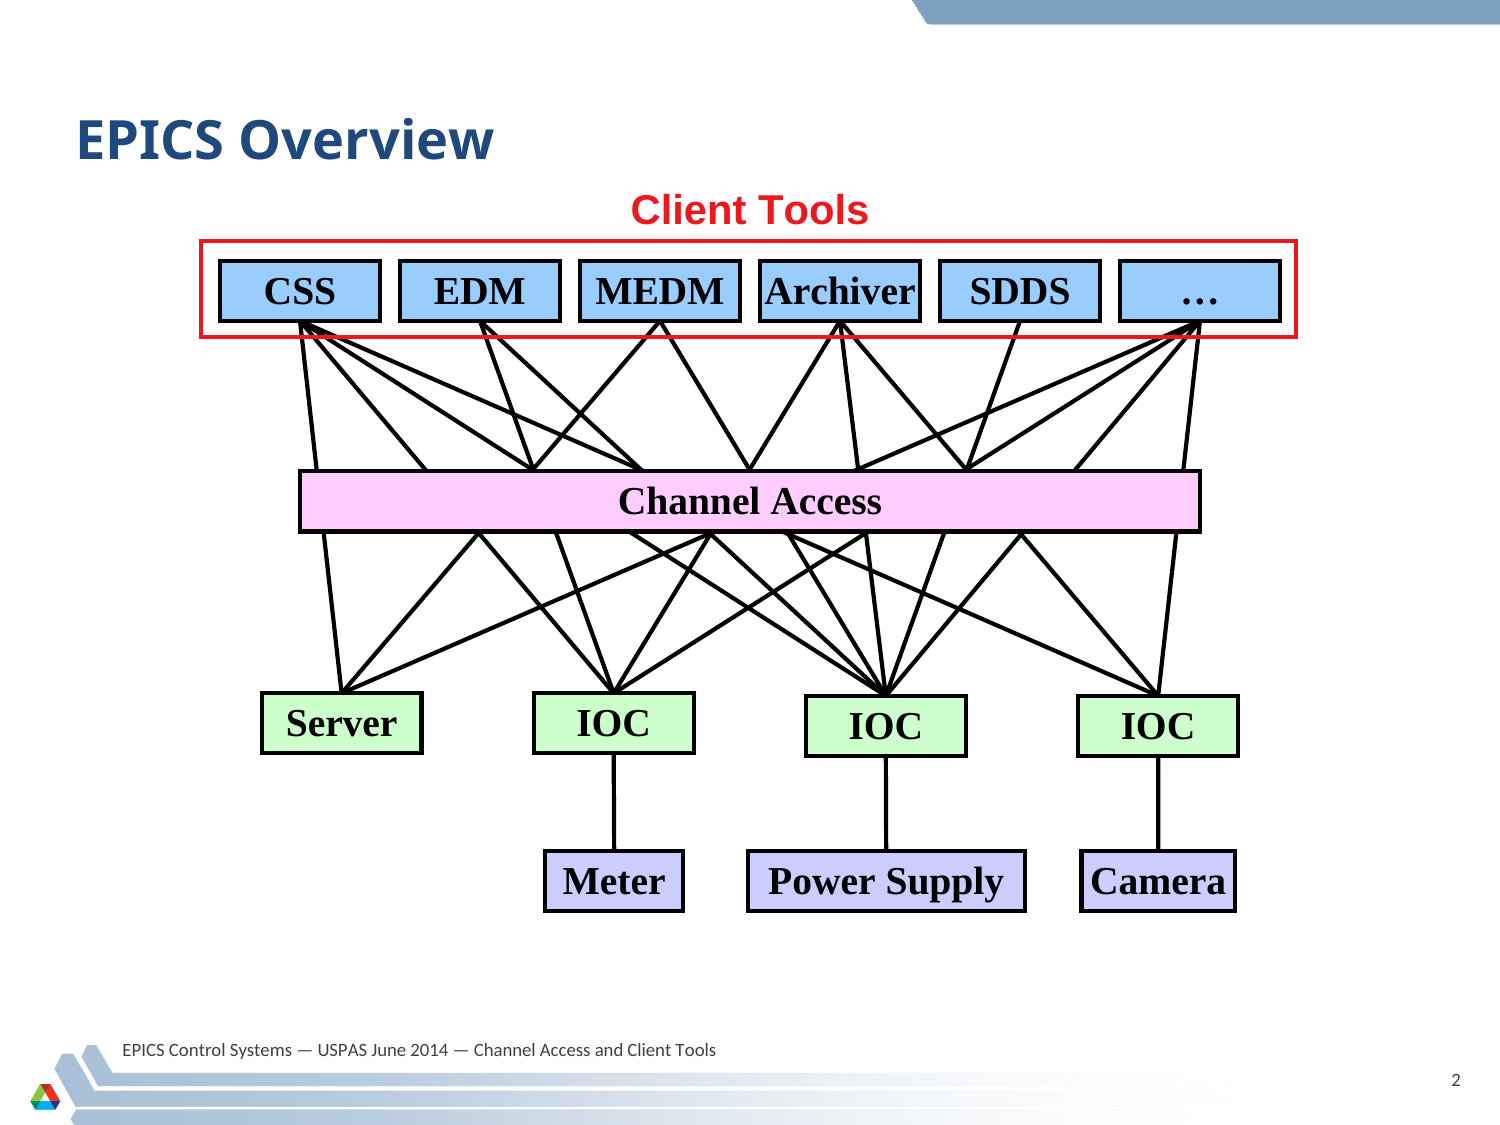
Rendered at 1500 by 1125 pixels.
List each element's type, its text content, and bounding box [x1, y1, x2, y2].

text_box IOC [533, 693, 694, 754]
text_box Power Supply [747, 850, 1025, 911]
text_box Meter [545, 850, 684, 911]
text_box MEDM [579, 260, 741, 321]
text_box Camera [1081, 850, 1236, 911]
text_box EDM [399, 260, 560, 321]
text_box Archiver [759, 260, 921, 321]
picture [0, 1037, 1500, 1125]
text_box IOC [805, 695, 966, 756]
title EPICS Overview [75, 45, 1426, 233]
text_box Client Tools [562, 179, 938, 242]
text_box Server [261, 693, 422, 754]
picture [0, 0, 1500, 26]
text_box IOC [1078, 695, 1239, 756]
text_box SDDS [940, 260, 1101, 321]
text_box Channel Access [300, 471, 1201, 532]
text_box CSS [220, 260, 380, 321]
text_box … [1120, 260, 1280, 321]
